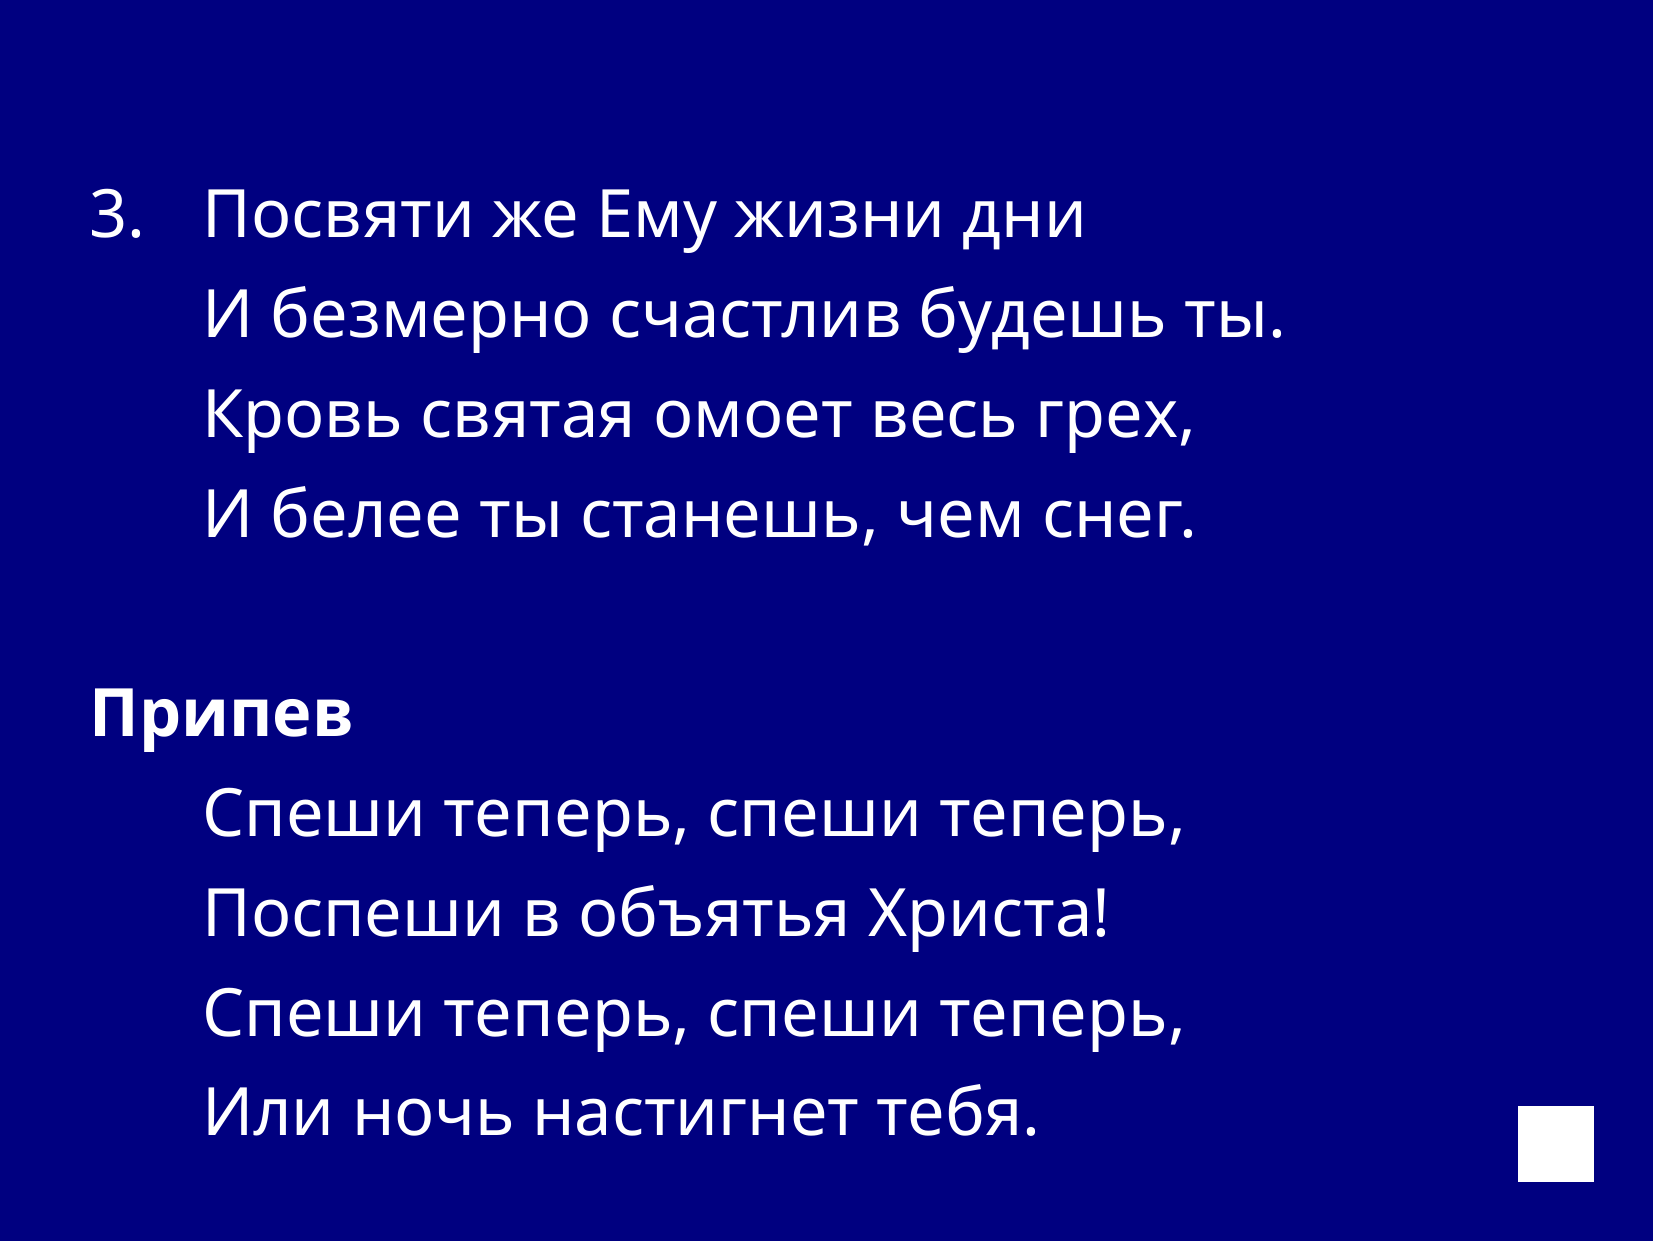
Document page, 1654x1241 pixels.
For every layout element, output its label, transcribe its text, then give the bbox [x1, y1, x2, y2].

text_box [1518, 1106, 1594, 1182]
text_box 3. Посвяти же Ему жизни дни И безмерно счастлив будешь ты. Кровь святая омоет весь грех, И белее ты станешь, чем снег. Припев Спеши теперь, спеши теперь, Поспеши в объятья Христа! Спеши теперь, спеши теперь, Или ночь настигнет тебя. [75, 150, 1576, 1163]
